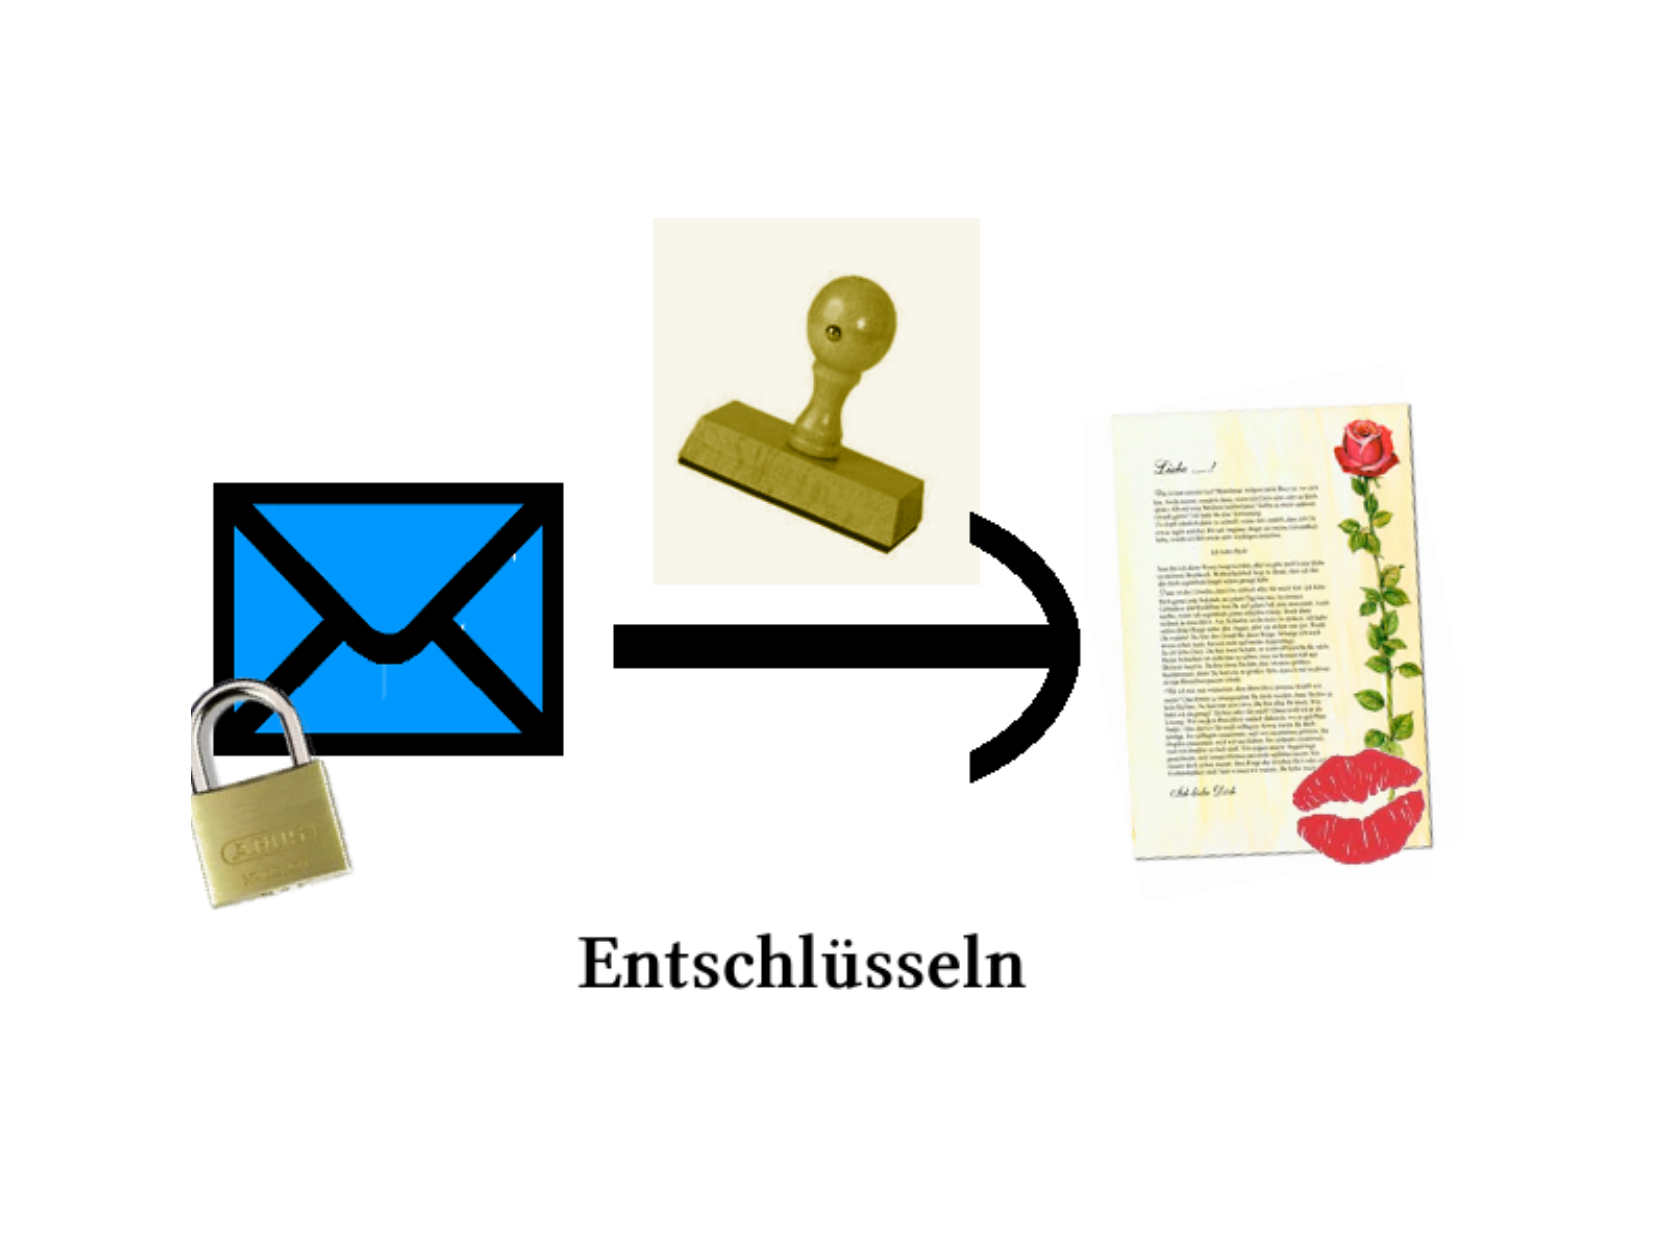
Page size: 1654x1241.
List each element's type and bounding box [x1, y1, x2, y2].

picture [191, 131, 1458, 1115]
